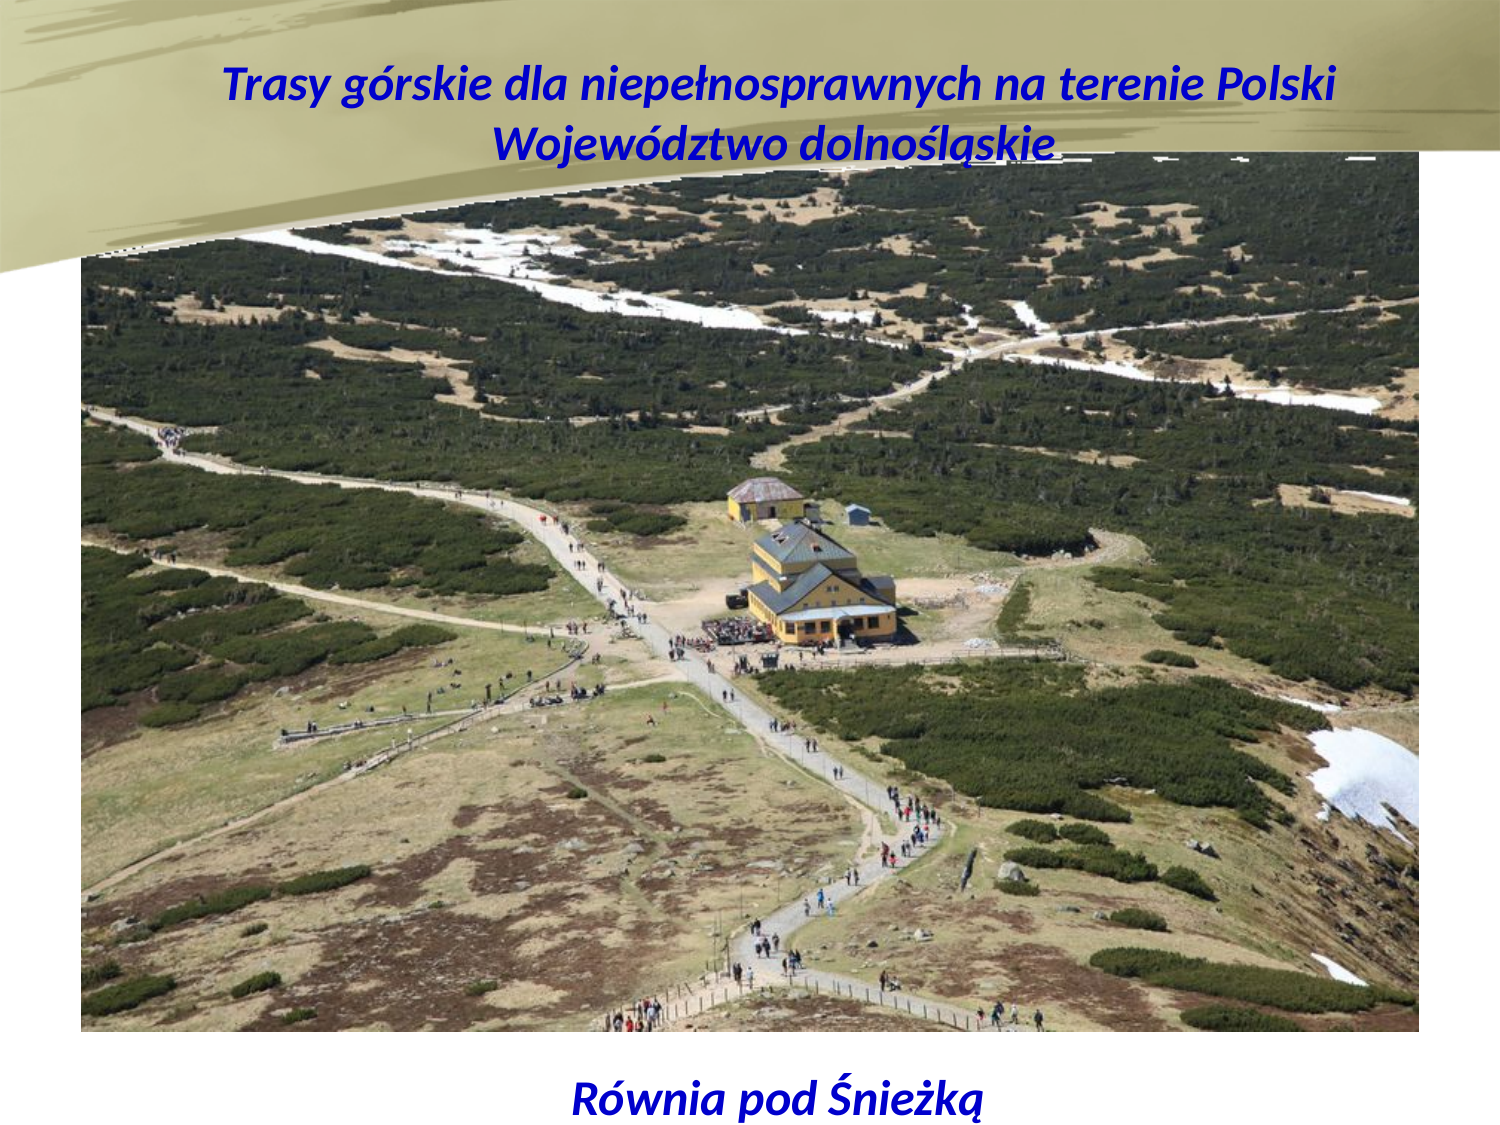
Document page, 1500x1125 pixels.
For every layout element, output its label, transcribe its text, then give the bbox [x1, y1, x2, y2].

text_box Trasy górskie dla niepełnosprawnych na terenie Polski Województwo dolnośląskie [194, 42, 1365, 209]
picture [0, 0, 1500, 1032]
text_box Równia pod Śnieżką [193, 1054, 1364, 1125]
